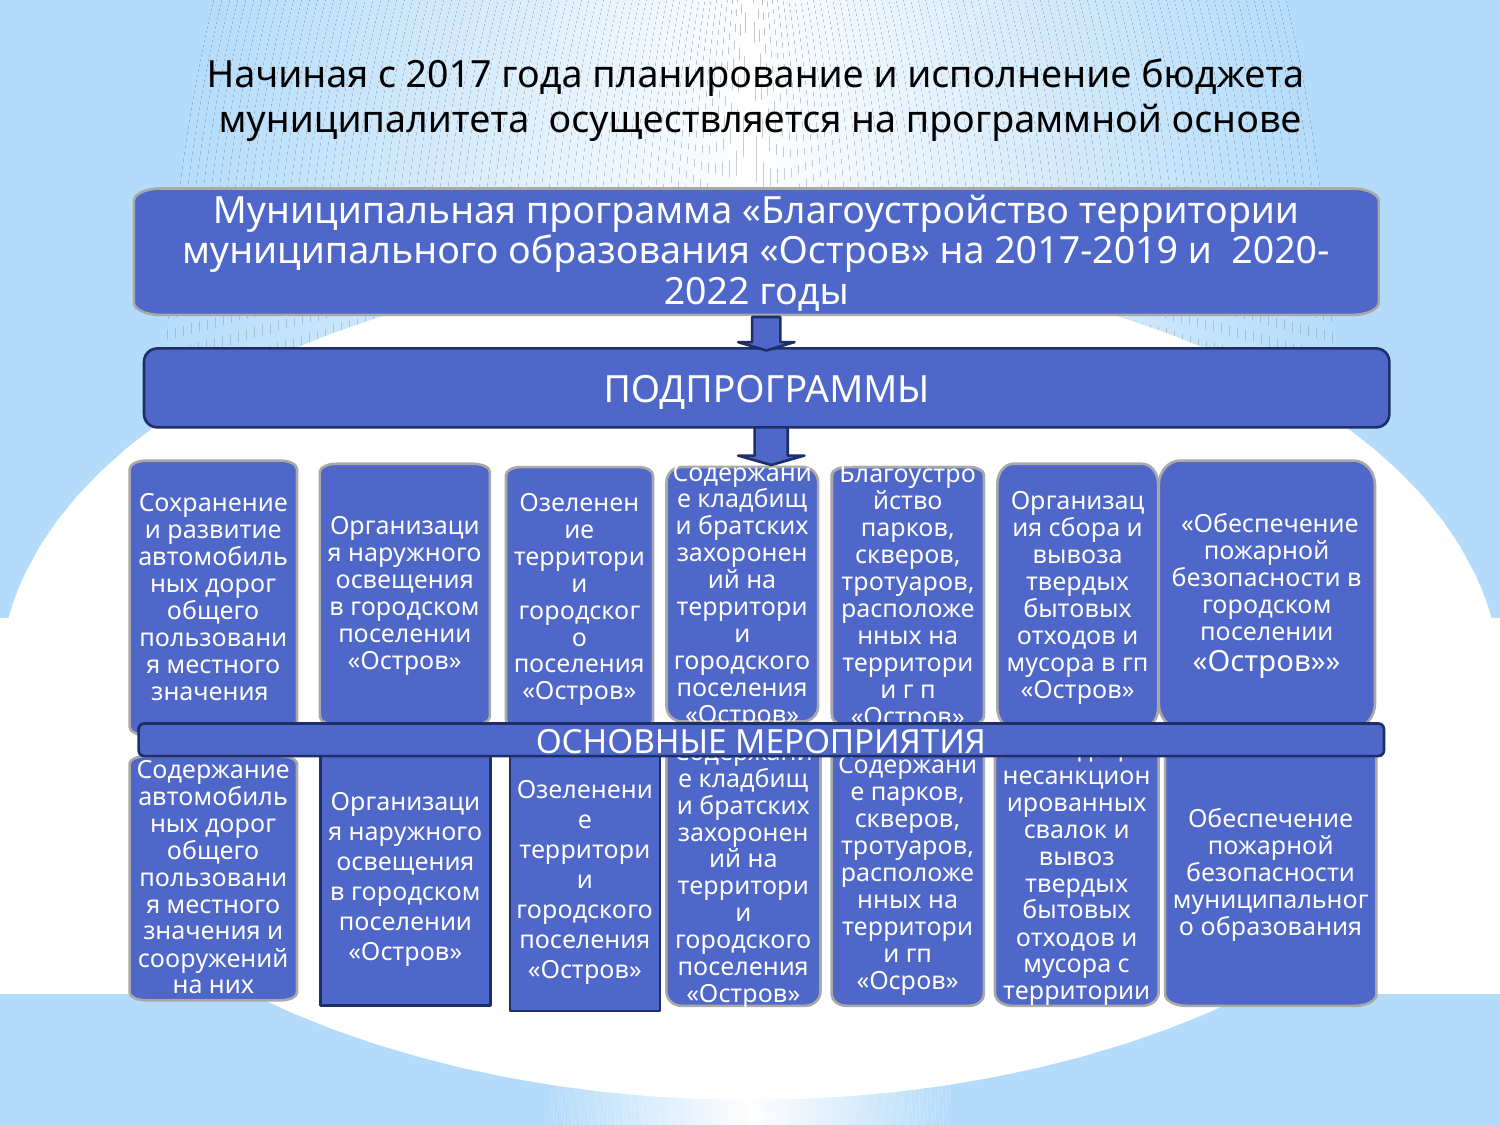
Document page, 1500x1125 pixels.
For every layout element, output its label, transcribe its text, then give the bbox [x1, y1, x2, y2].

text_box Содержание кладбищ и братских захоронений на территории городского поселения «Остров» [666, 467, 819, 722]
text_box ОСНОВНЫЕ МЕРОПРИЯТИЯ [138, 723, 1384, 757]
text_box Сохранение и развитие автомобильных дорог общего пользования местного значения [129, 460, 297, 735]
text_box [738, 317, 795, 351]
text_box Озеленение территории городского поселения «Остров» [510, 757, 660, 1012]
text_box Организация наружного освещения в городском поселении «Остров» [319, 463, 490, 723]
text_box Содержание кладбищ и братских захоронений на территории городского поселения «Остров» [666, 757, 821, 1006]
text_box Организация наружного освещения в городском поселении «Остров» [320, 757, 491, 1006]
text_box Организация сбора и вывоза твердых бытовых отходов и мусора в гп «Остров» [997, 463, 1159, 723]
text_box [738, 427, 805, 465]
text_box Начиная с 2017 года планирование и исполнение бюджета муниципалитета осуществляется на программной основе [171, 42, 1341, 148]
text_box Озеленение территории городского поселения «Остров» [505, 467, 653, 723]
text_box «Обеспечение пожарной безопасности в городском поселении «Остров»» [1158, 460, 1376, 723]
text_box Муниципальная программа «Благоустройство территории муниципального образования «Остров» на 2017-2019 и 2020-2022 годы [133, 188, 1379, 315]
text_box Благоустройство парков, скверов, тротуаров, расположенных на территории г п «Остров» [832, 467, 984, 723]
text_box Ликвидация несанкционированных свалок и вывоз твердых бытовых отходов и мусора с территории [994, 757, 1159, 1006]
text_box Обеспечение пожарной безопасности муниципального образования [1165, 757, 1377, 1006]
text_box Содержание парков, скверов, тротуаров, расположенных на территории гп «Осров» [831, 757, 984, 1006]
text_box Содержание автомобильных дорог общего пользования местного значения и сооружений на них [129, 756, 297, 1001]
text_box ПОДПРОГРАММЫ [144, 348, 1390, 428]
